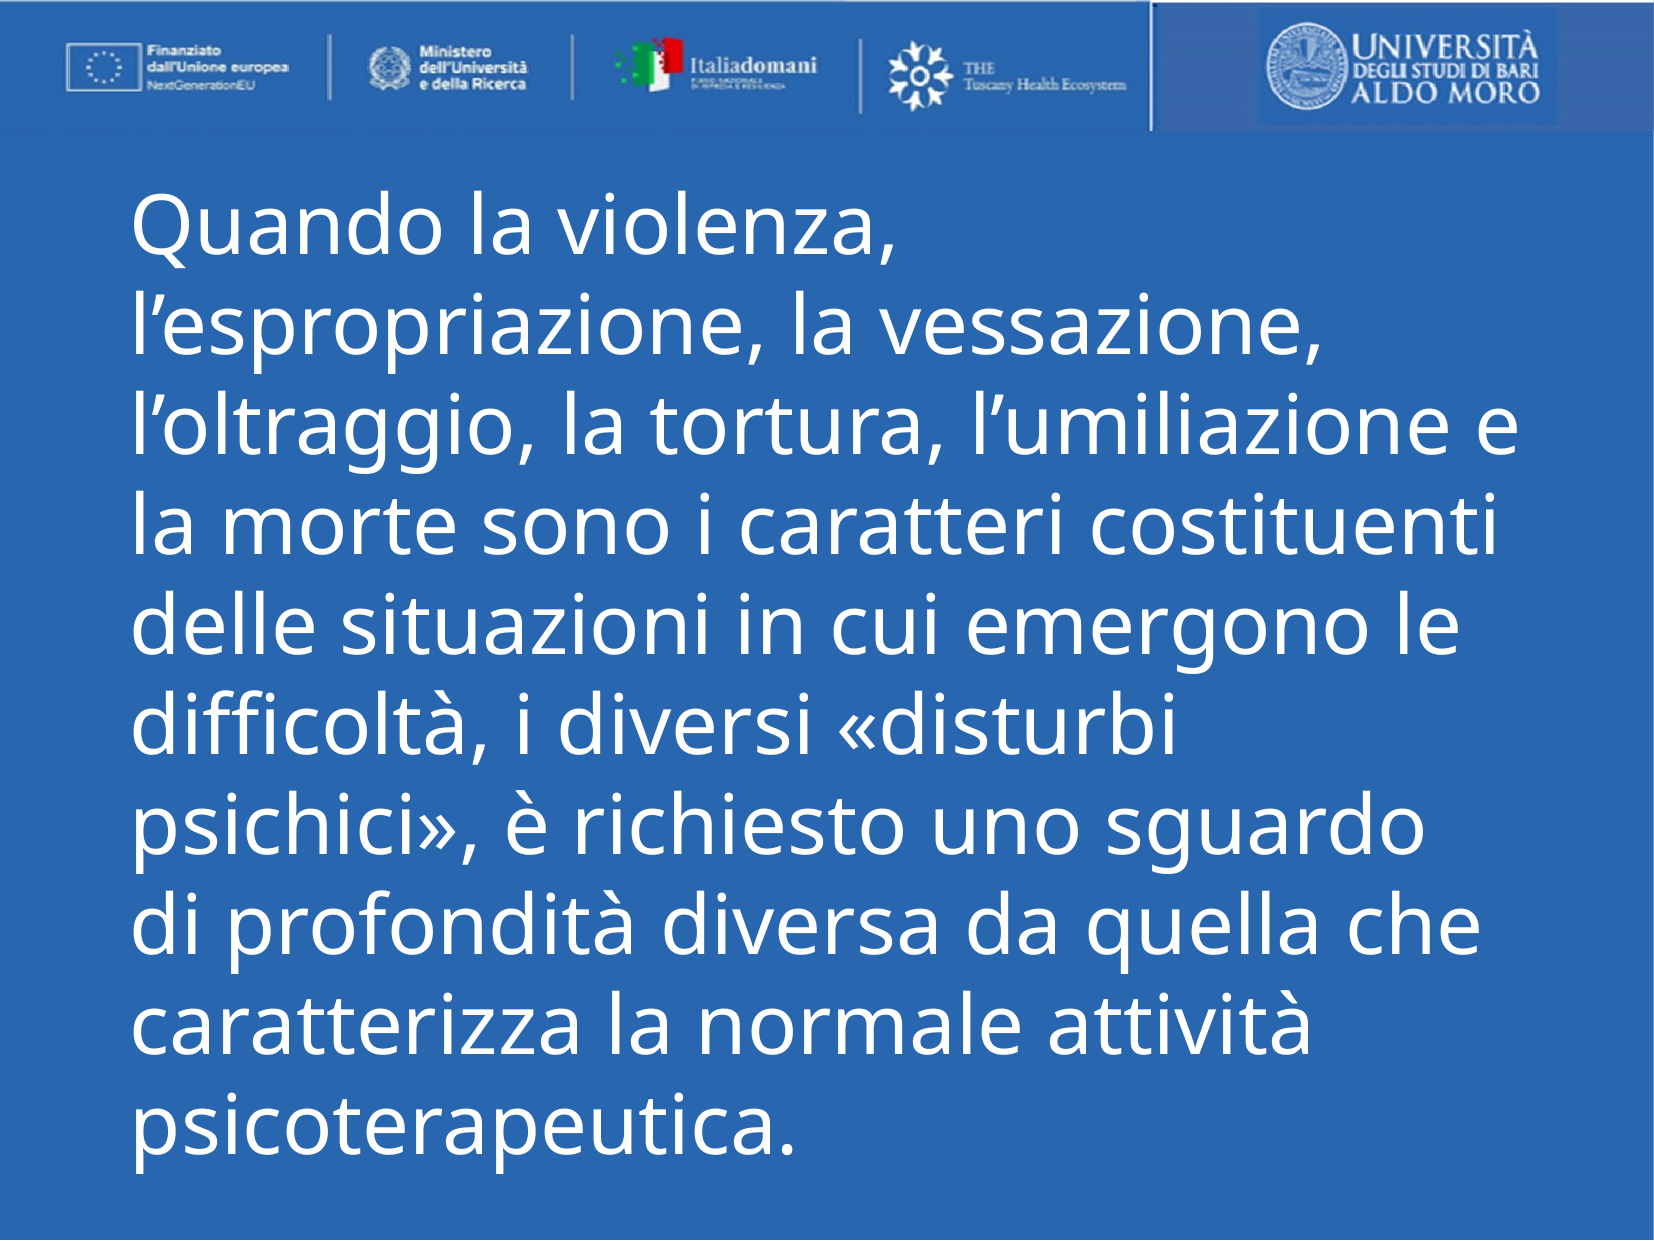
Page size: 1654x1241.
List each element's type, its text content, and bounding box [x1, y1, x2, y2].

picture [0, 0, 1654, 132]
subtitle Quando la violenza, l’espropriazione, la vessazione, l’oltraggio, la tortura, l’umiliazione e la morte sono i caratteri costituenti delle situazioni in cui emergono le difficoltà, i diversi «disturbi psichici», è richiesto uno sguardo di profondità diversa da quella che caratterizza la normale attività psicoterapeutica. [115, 163, 1539, 902]
